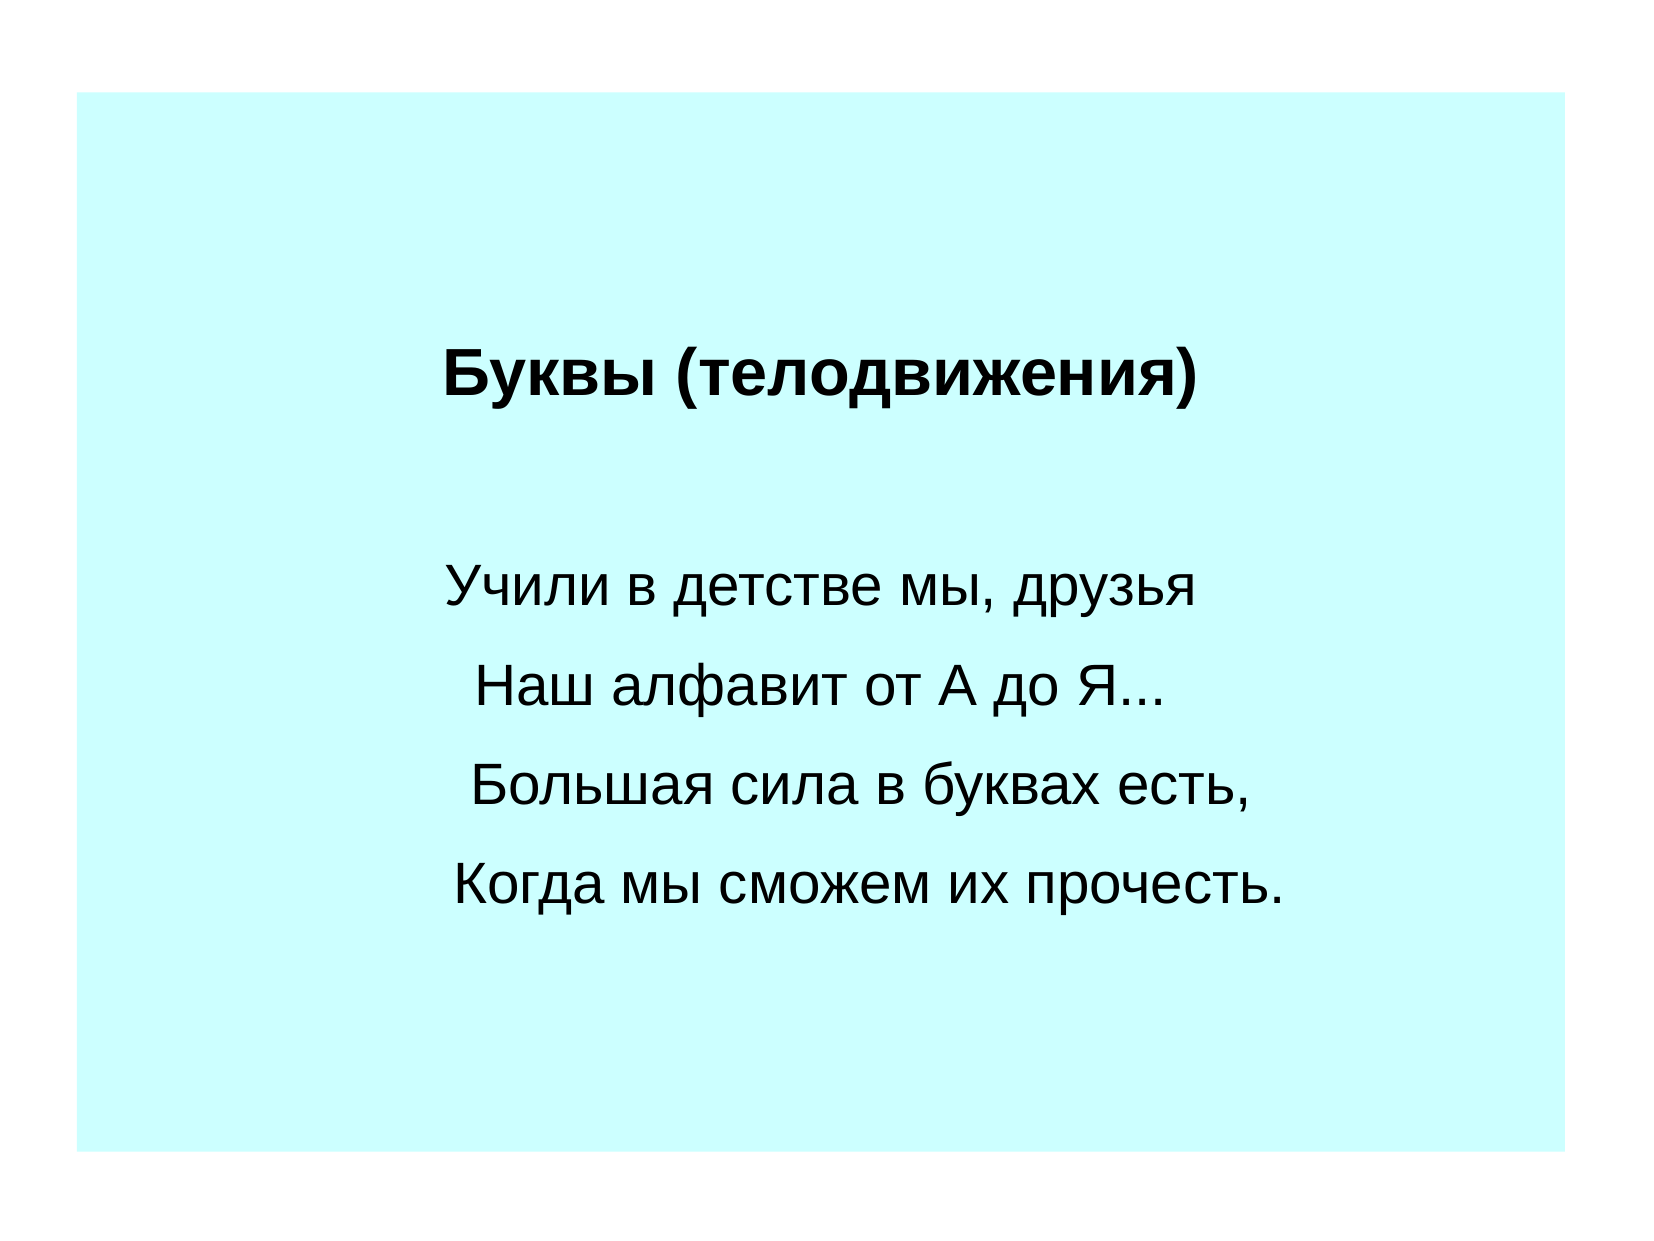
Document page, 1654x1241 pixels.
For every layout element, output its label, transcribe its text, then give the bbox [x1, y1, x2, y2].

subtitle Буквы (телодвижения) Учили в детстве мы, друзья Наш алфавит от А до Я... Большая сила в буквах есть, Когда мы сможем их прочесть. [76, 92, 1565, 1152]
